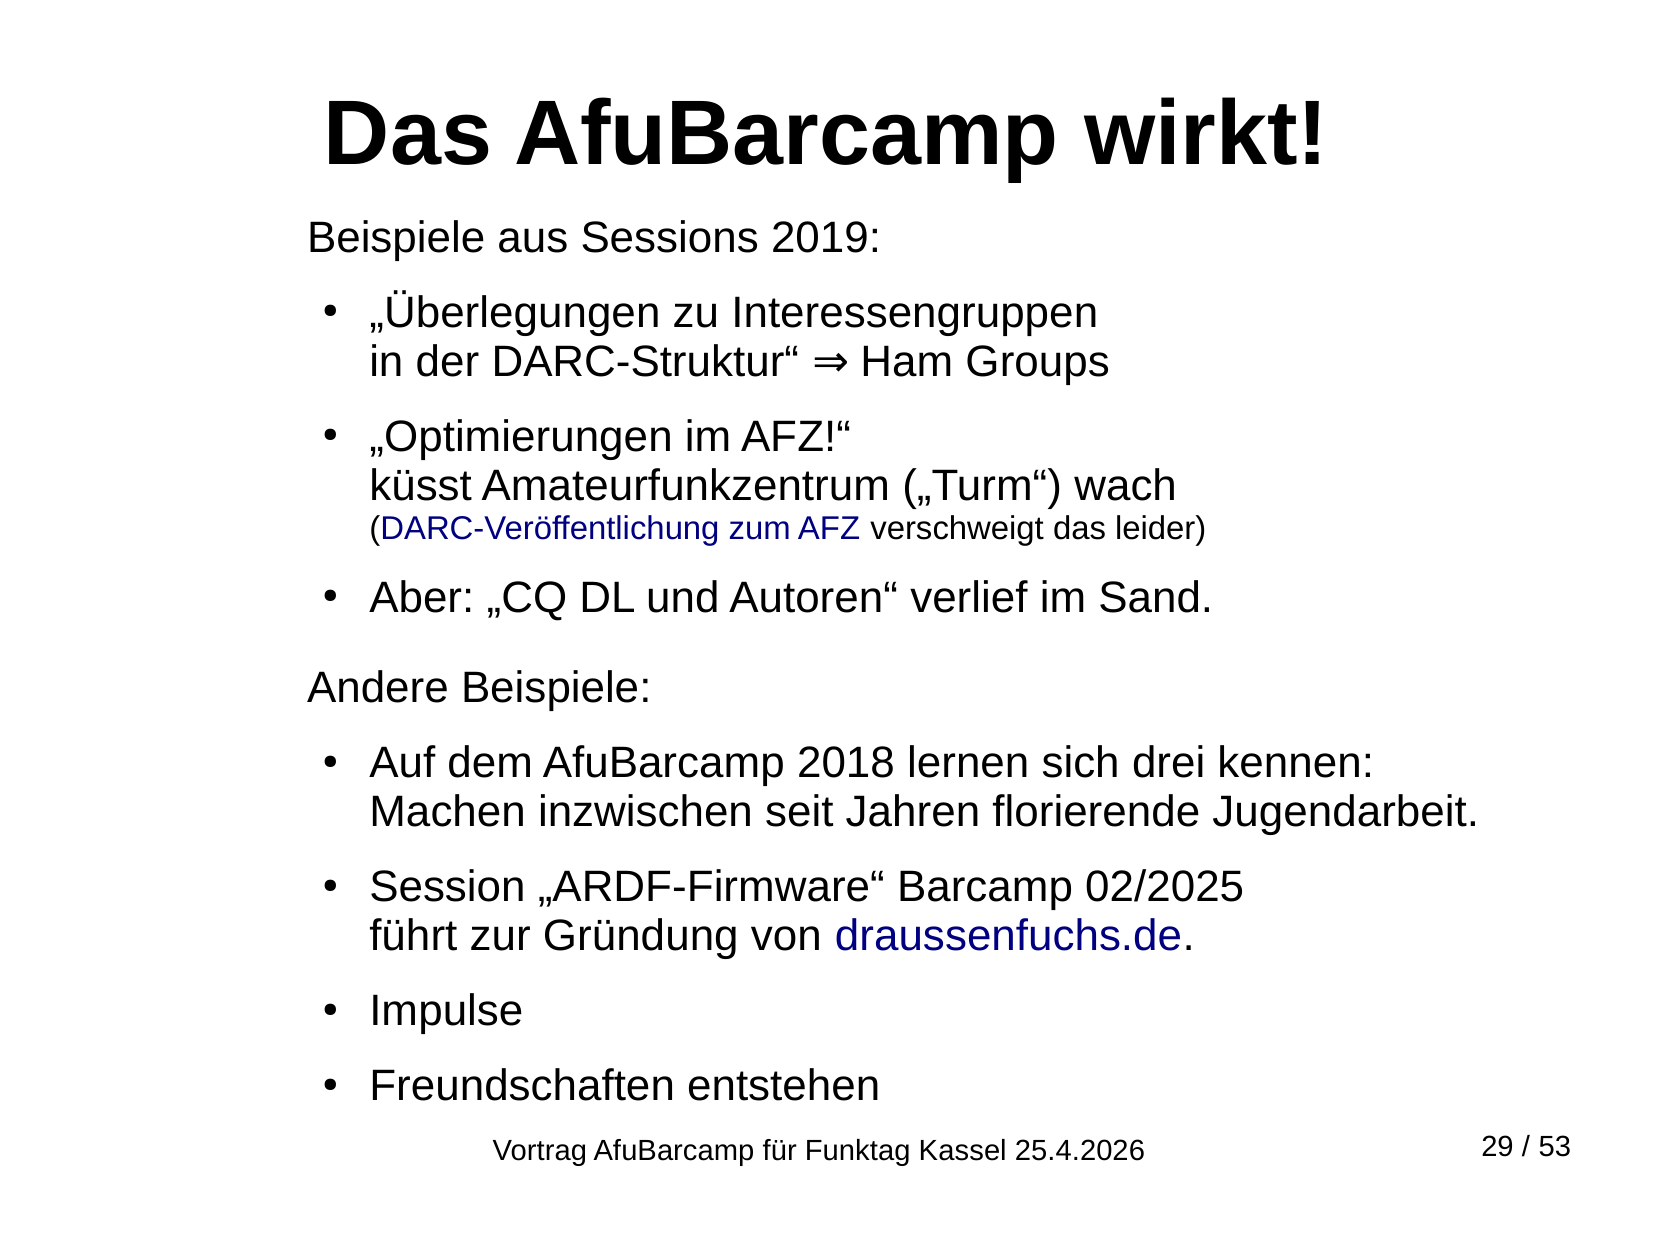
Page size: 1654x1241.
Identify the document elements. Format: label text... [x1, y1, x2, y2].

title Das AfuBarcamp wirkt! [82, 29, 1571, 237]
list Beispiele aus Sessions 2019: „Überlegungen zu Interessengruppen in der DARC-Struktur“ ⇒ Ham Groups „Optimierungen im AFZ!“ küsst Amateurfunkzentrum („Turm“) wach (DARC-Veröffentlichung zum AFZ verschweigt das leider) Aber: „CQ DL und Autoren“ verlief im Sand. Andere Beispiele: Auf dem AfuBarcamp 2018 lernen sich drei kennen: Machen inzwischen seit Jahren florierende Jugendarbeit. Session „ARDF-Firmware“ Barcamp 02/2025 führt zur Gründung von draussenfuchs.de. Impulse Freundschaften entstehen [307, 237, 1571, 1111]
